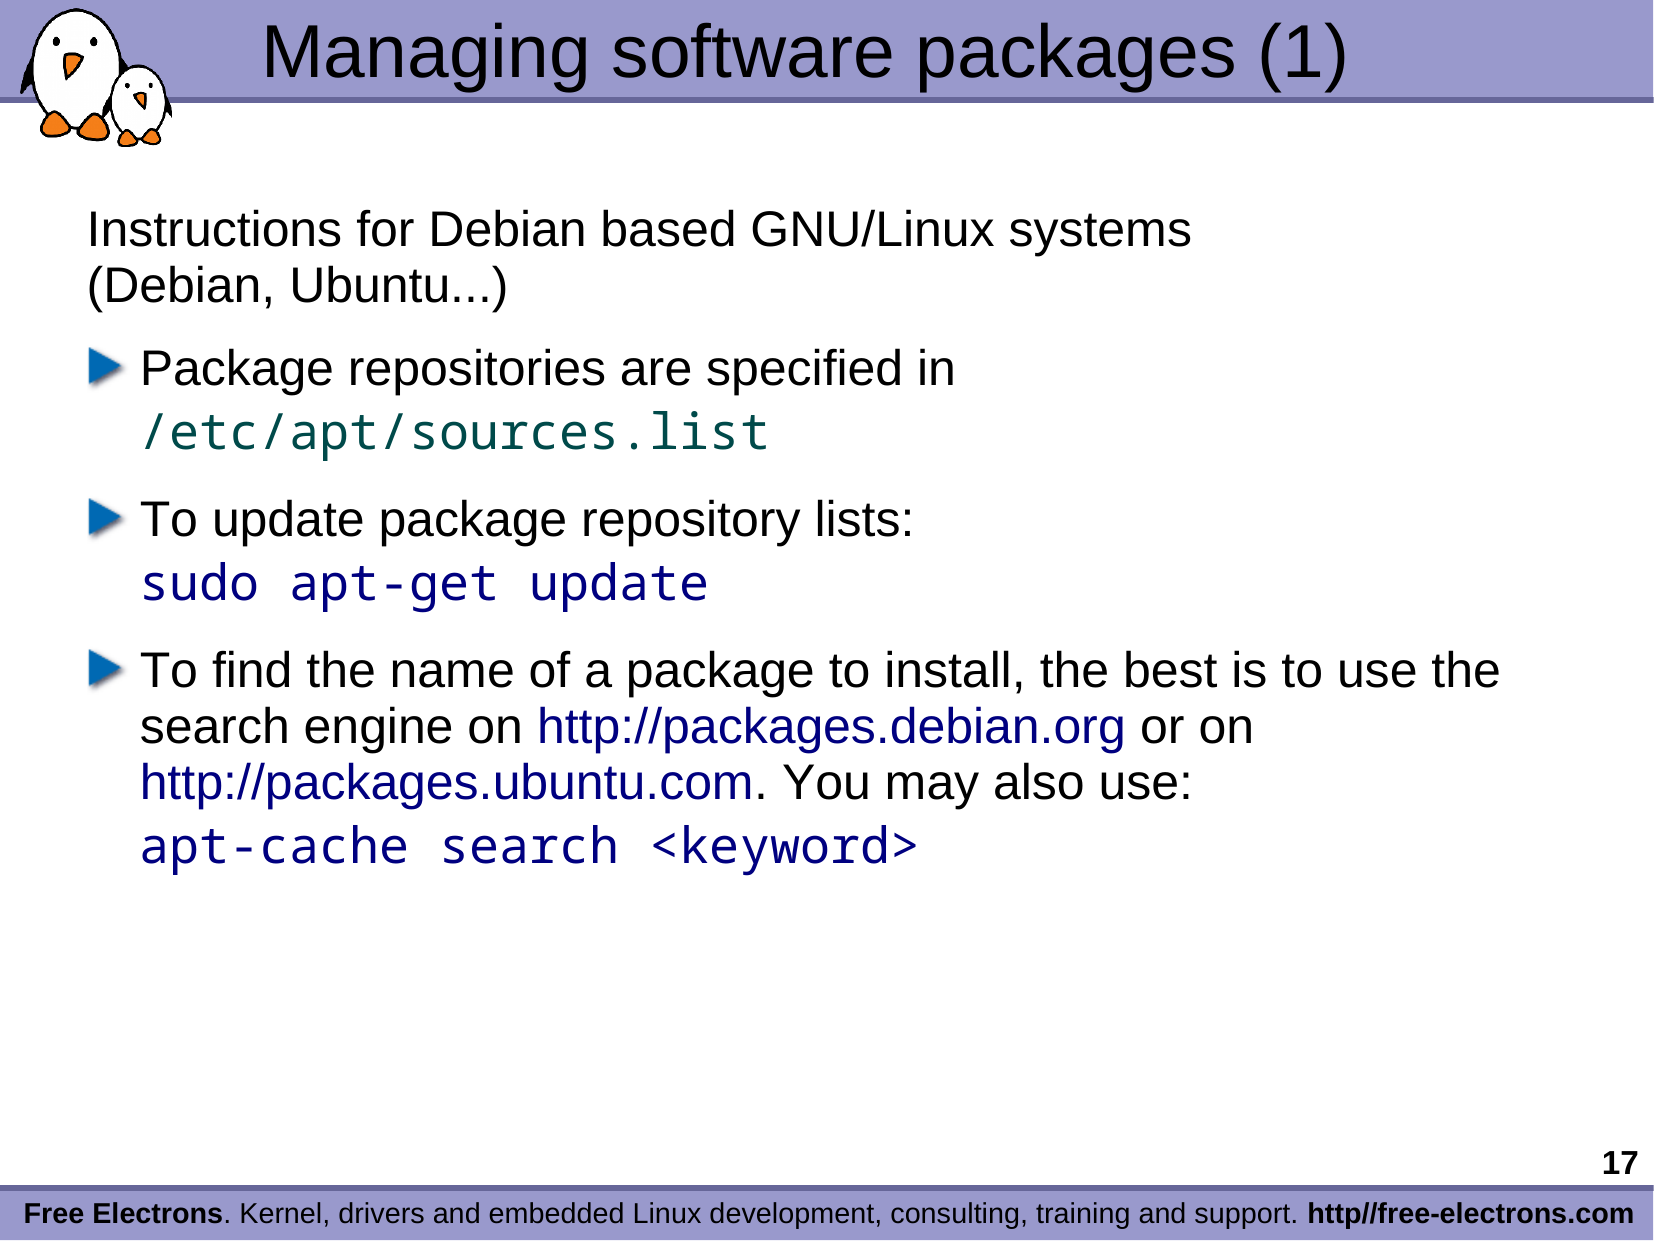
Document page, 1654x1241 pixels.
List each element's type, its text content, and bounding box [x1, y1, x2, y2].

list Instructions for Debian based GNU/Linux systems (Debian, Ubuntu...) Package repositories are specified in /etc/apt/sources.list To update package repository lists: sudo apt-get update To find the name of a package to install, the best is to use the search engine on http://packages.debian.org or on http://packages.ubuntu.com. You may also use: apt-cache search <keyword> [68, 201, 1592, 1118]
picture [20, 8, 172, 147]
title Managing software packages (1) [60, 0, 1551, 103]
